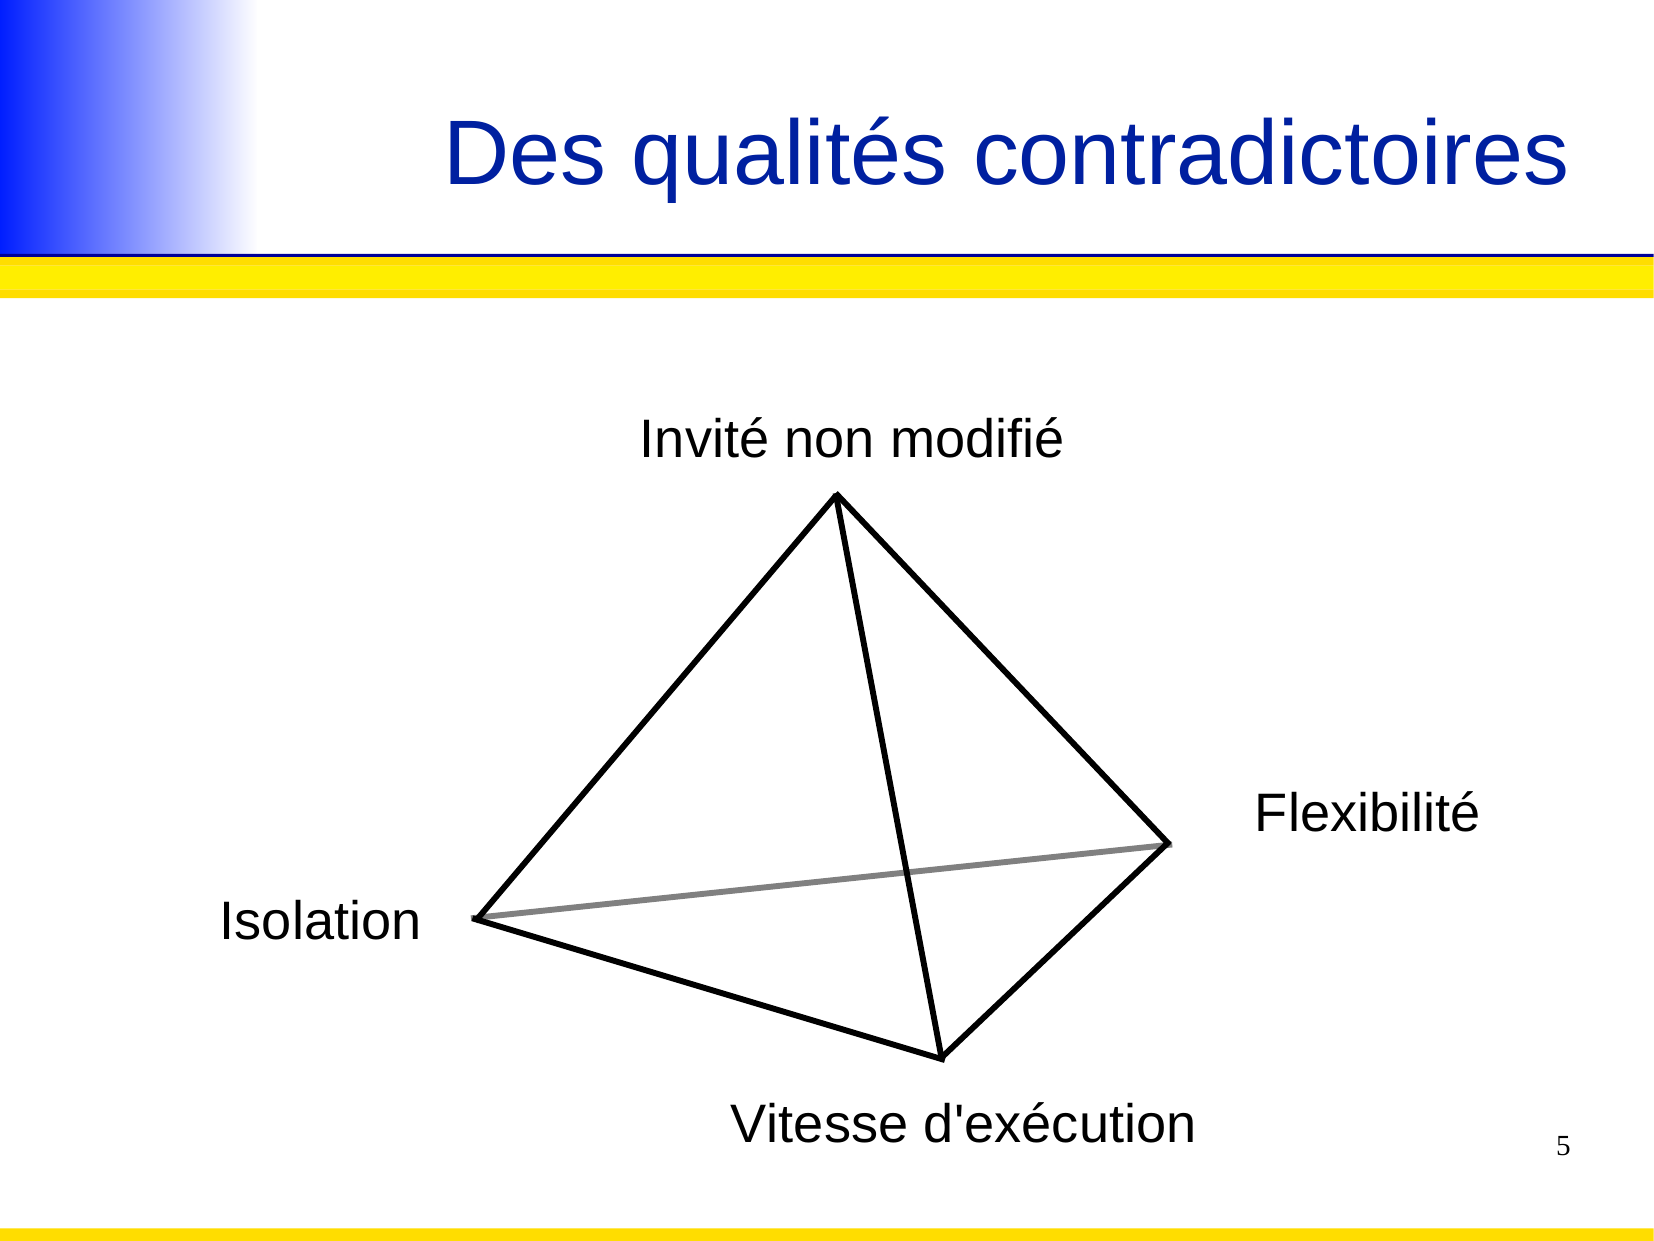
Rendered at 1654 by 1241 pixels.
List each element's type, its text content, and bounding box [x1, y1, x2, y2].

text_box Vitesse d'exécution [715, 1086, 1213, 1162]
text_box Isolation [205, 882, 438, 959]
text_box Flexibilité [1240, 775, 1497, 851]
title Des qualités contradictoires [372, 49, 1571, 257]
text_box Invité non modifié [625, 401, 1081, 477]
